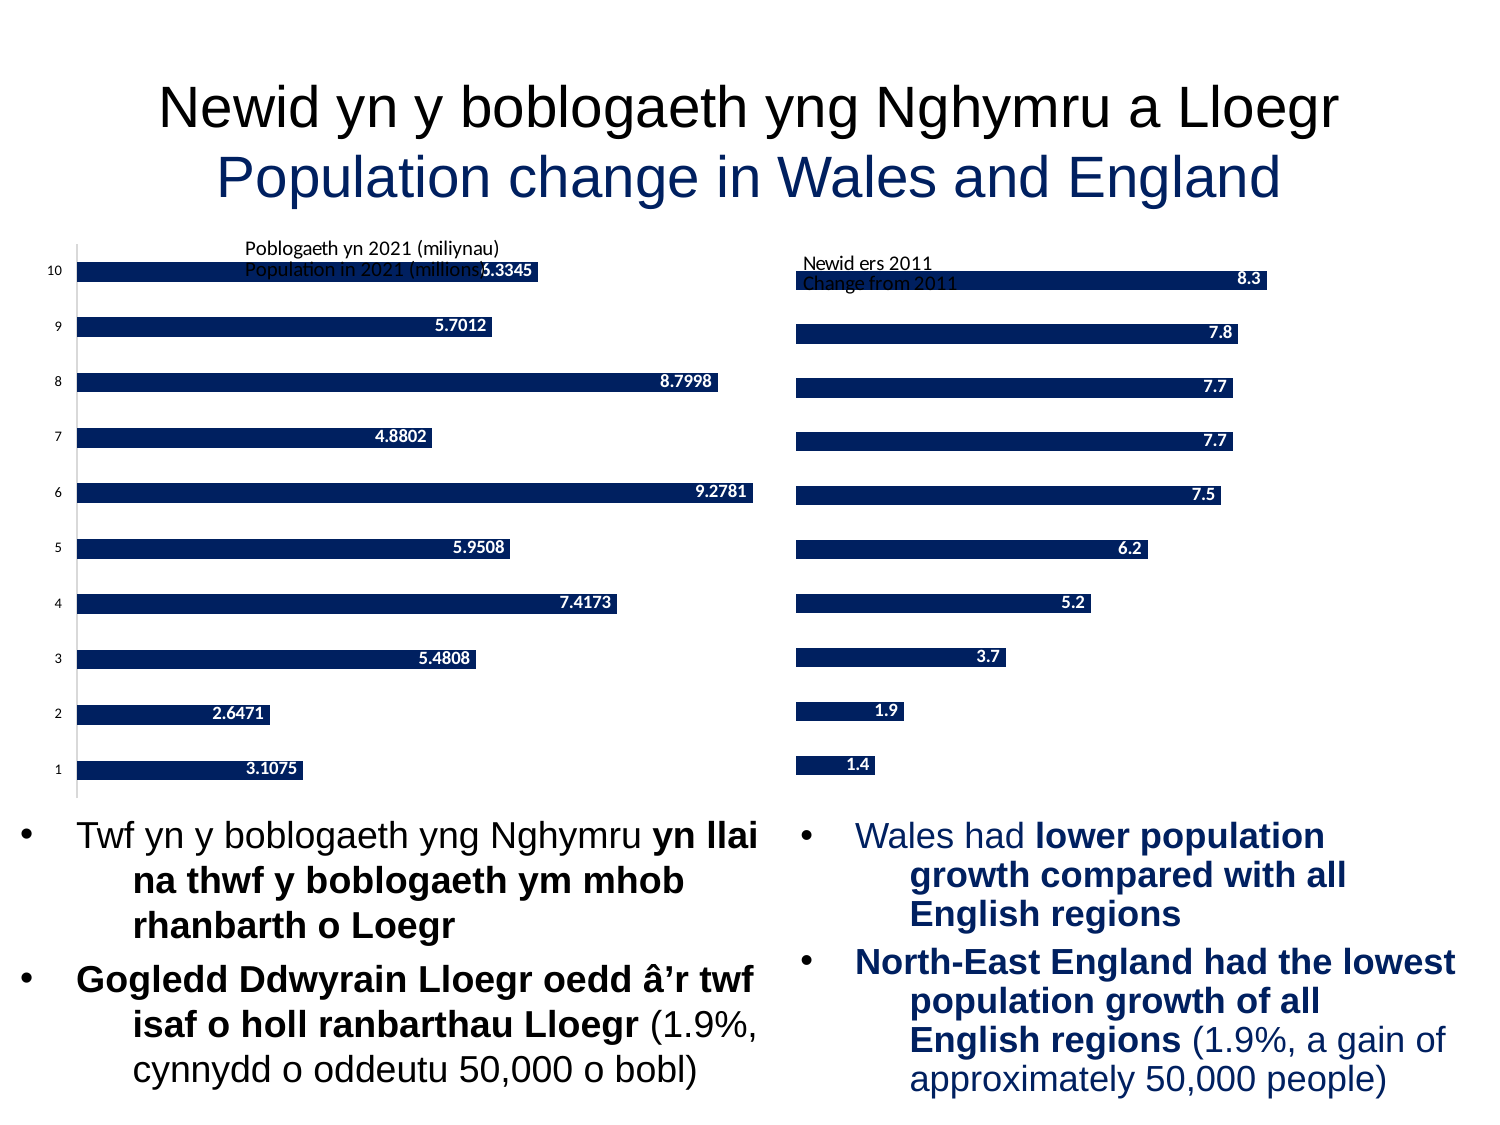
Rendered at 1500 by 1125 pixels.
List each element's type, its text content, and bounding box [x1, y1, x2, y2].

title Newid yn y boblogaeth yng Nghymru a Lloegr Population change in Wales and England [75, 45, 1426, 233]
chart [30, 232, 1317, 810]
text_box Wales had lower population growth compared with all English regions North-East England had the lowest population growth of all English regions (1.9%, a gain of approximately 50,000 people) [786, 809, 1472, 1125]
list Twf yn y boblogaeth yng Nghymru yn llai na thwf y boblogaeth ym mhob rhanbarth o Loegr Gogledd Ddwyrain Lloegr oedd â’r twf isaf o holl ranbarthau Lloegr (1.9%, cynnydd o oddeutu 50,000 o bobl) [4, 803, 786, 1125]
